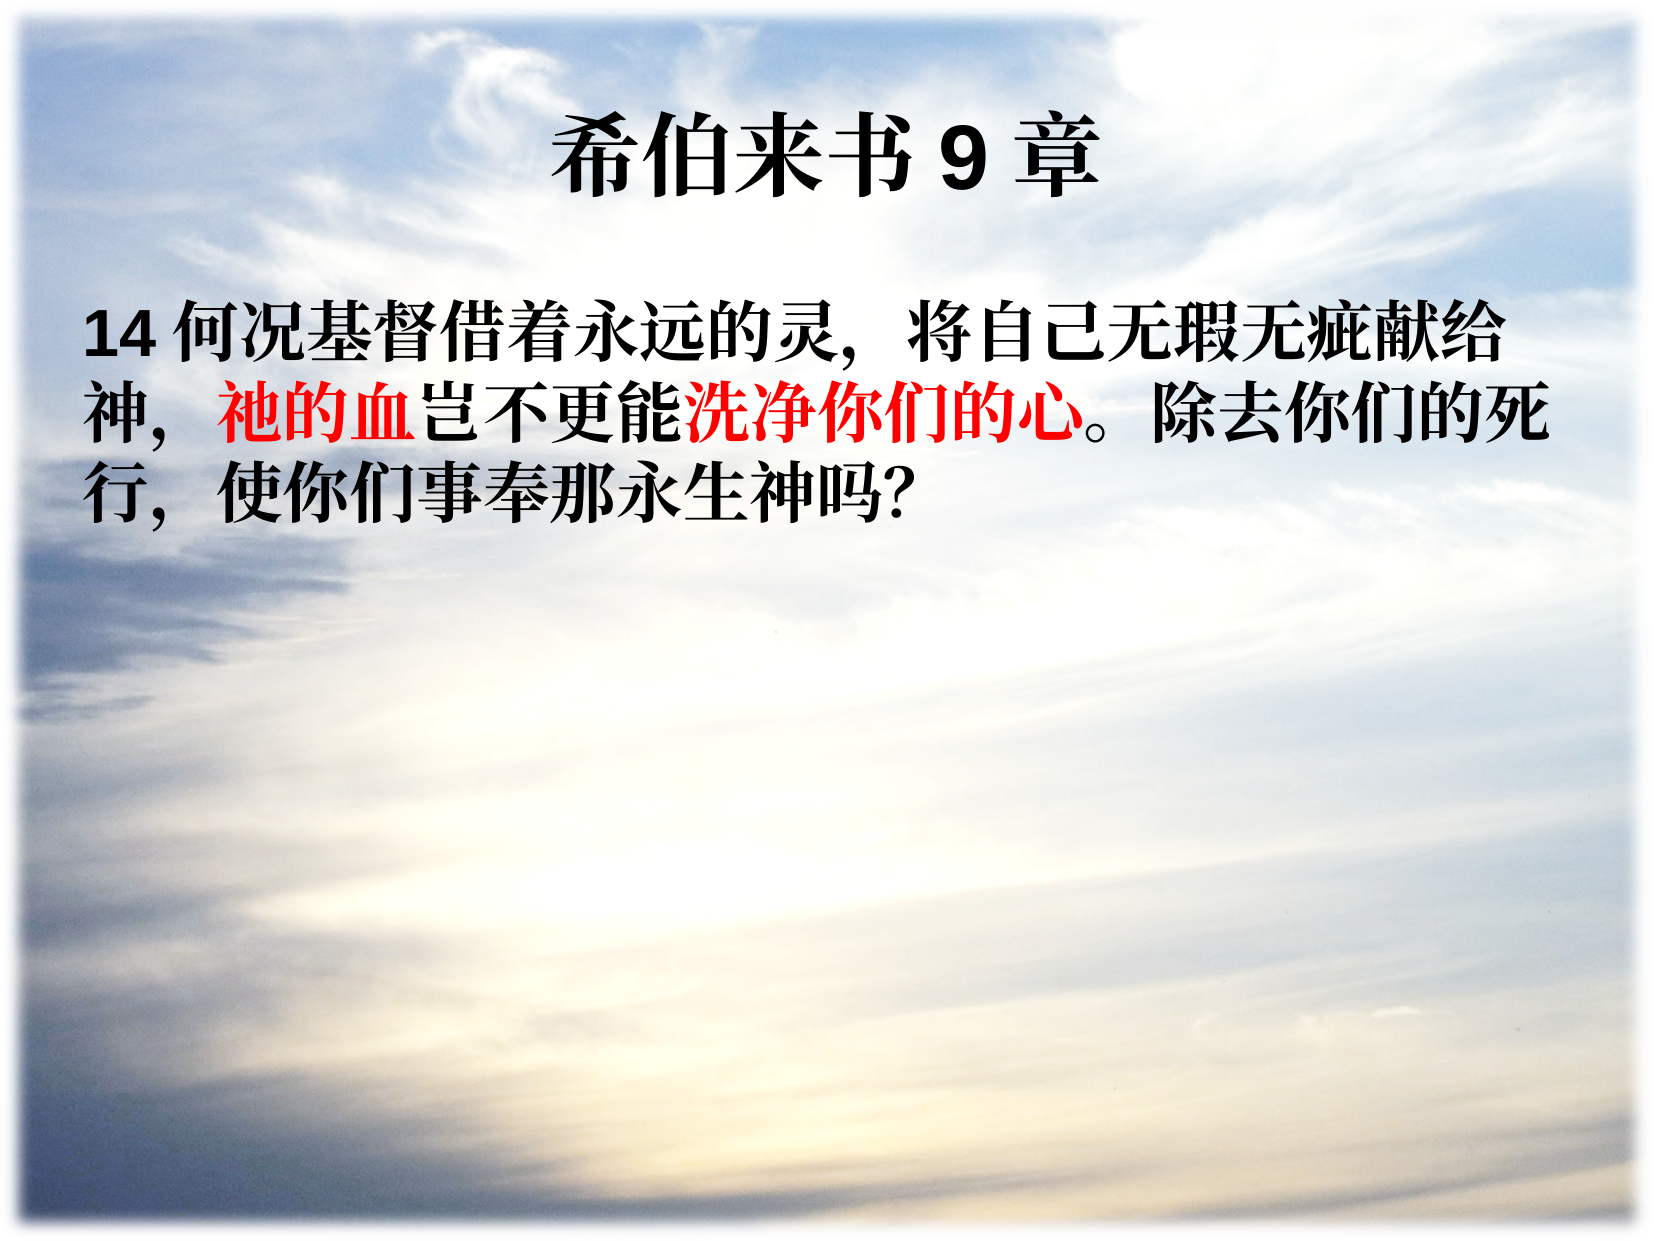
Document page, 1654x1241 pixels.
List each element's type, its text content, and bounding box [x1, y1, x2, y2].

picture [0, 0, 1654, 1241]
list 14何况基督借着永远的灵，将自己无瑕无疵献给神，祂的血岂不更能洗净你们的心。除去你们的死行，使你们事奉那永生神吗？ [82, 290, 1571, 1109]
title 希伯来书9章 [82, 49, 1571, 257]
